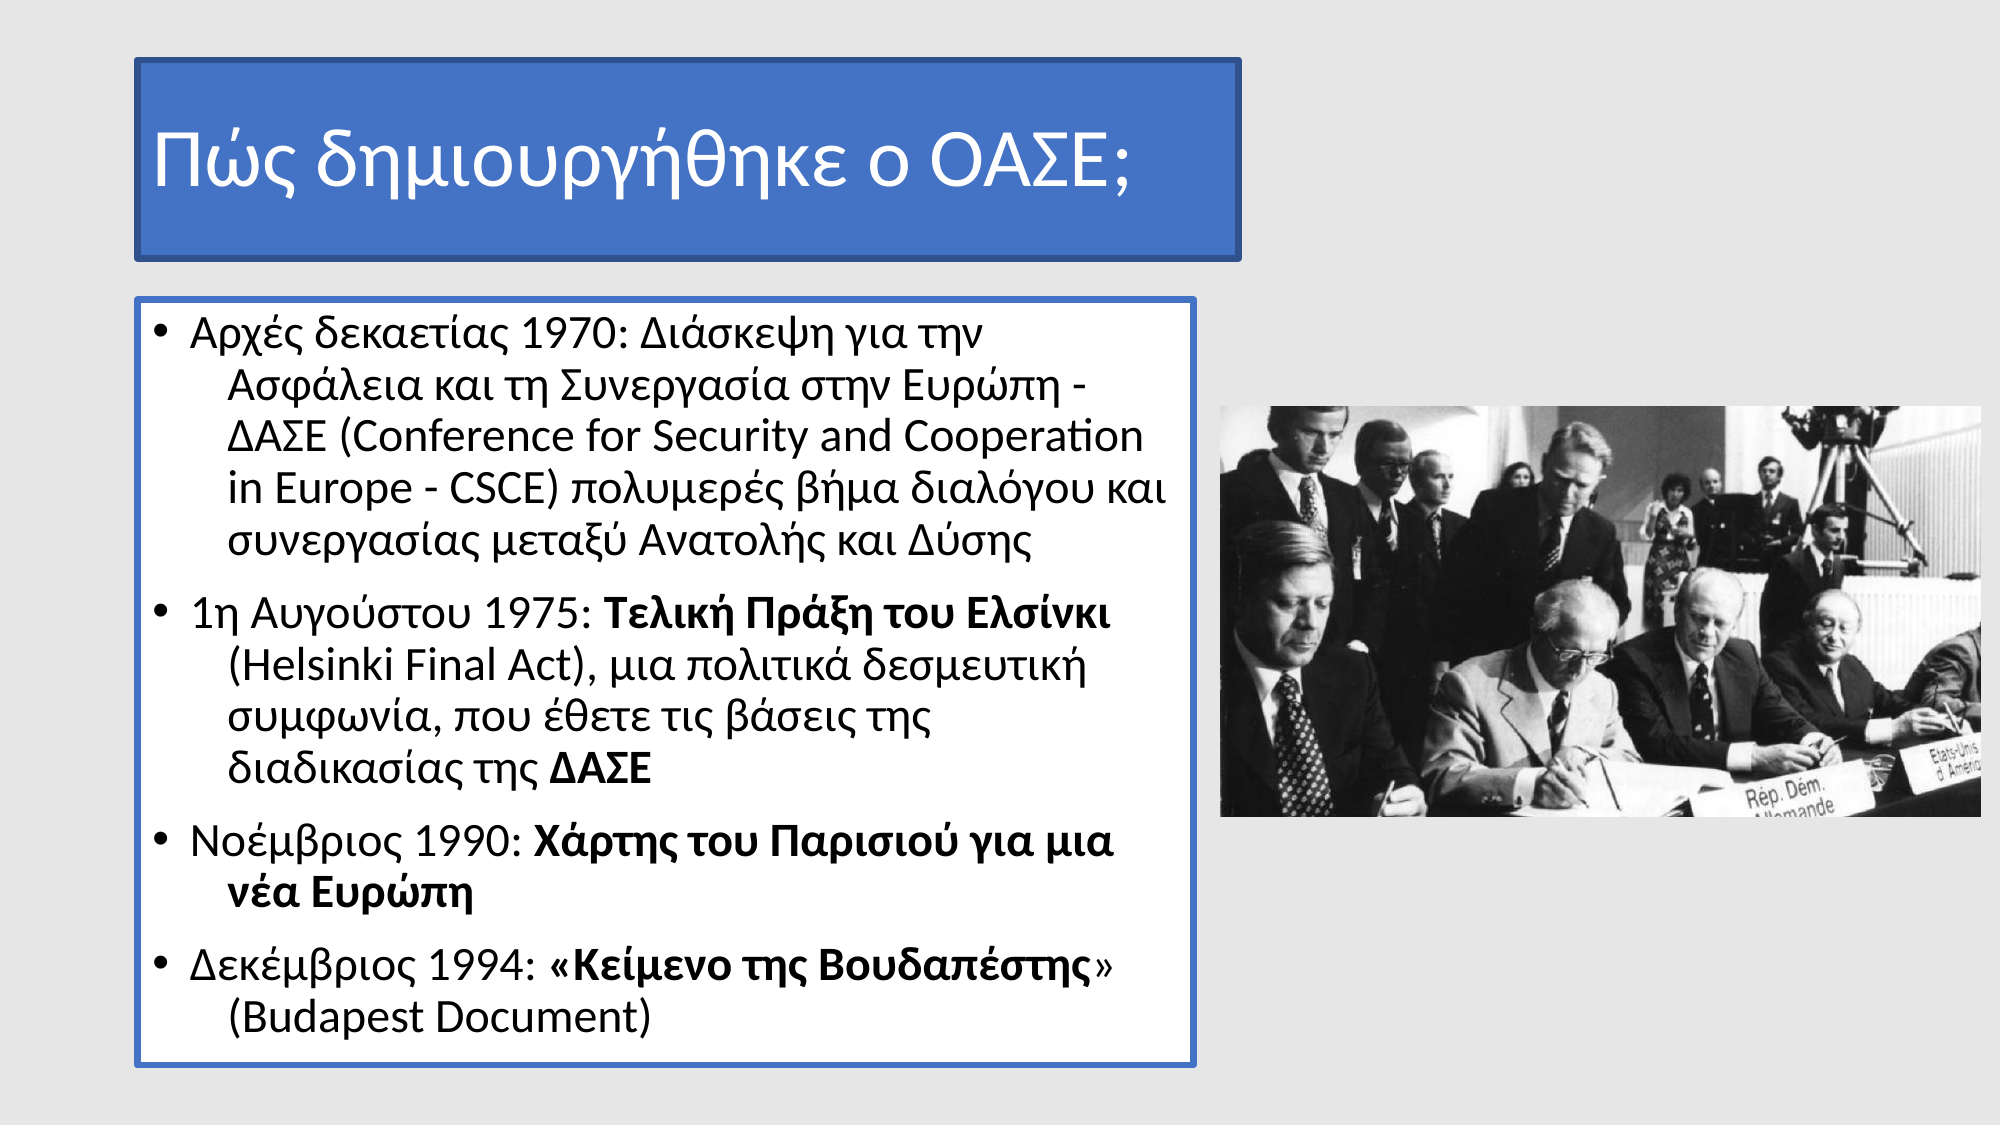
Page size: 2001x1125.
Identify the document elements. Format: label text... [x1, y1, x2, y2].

title Πώς δημιουργήθηκε ο ΟΑΣΕ; [137, 59, 1239, 259]
picture [1220, 406, 1981, 817]
list Αρχές δεκαετίας 1970: Διάσκεψη για την Ασφάλεια και τη Συνεργασία στην Ευρώπη - ΔΑΣΕ (Conference for Security and Cooperation in Europe - CSCE) πολυμερές βήμα διαλόγου και συνεργασίας μεταξύ Ανατολής και Δύσης 1η Αυγούστου 1975: Τελική Πράξη του Ελσίνκι (Helsinki Final Act), μια πολιτικά δεσμευτική συμφωνία, που έθετε τις βάσεις της διαδικασίας της ΔΑΣΕ Νοέμβριος 1990: Χάρτης του Παρισιού για μια νέα Ευρώπη Δεκέμβριος 1994: «Κείμενο της Βουδαπέστης» (Budapest Document) [137, 299, 1194, 1066]
